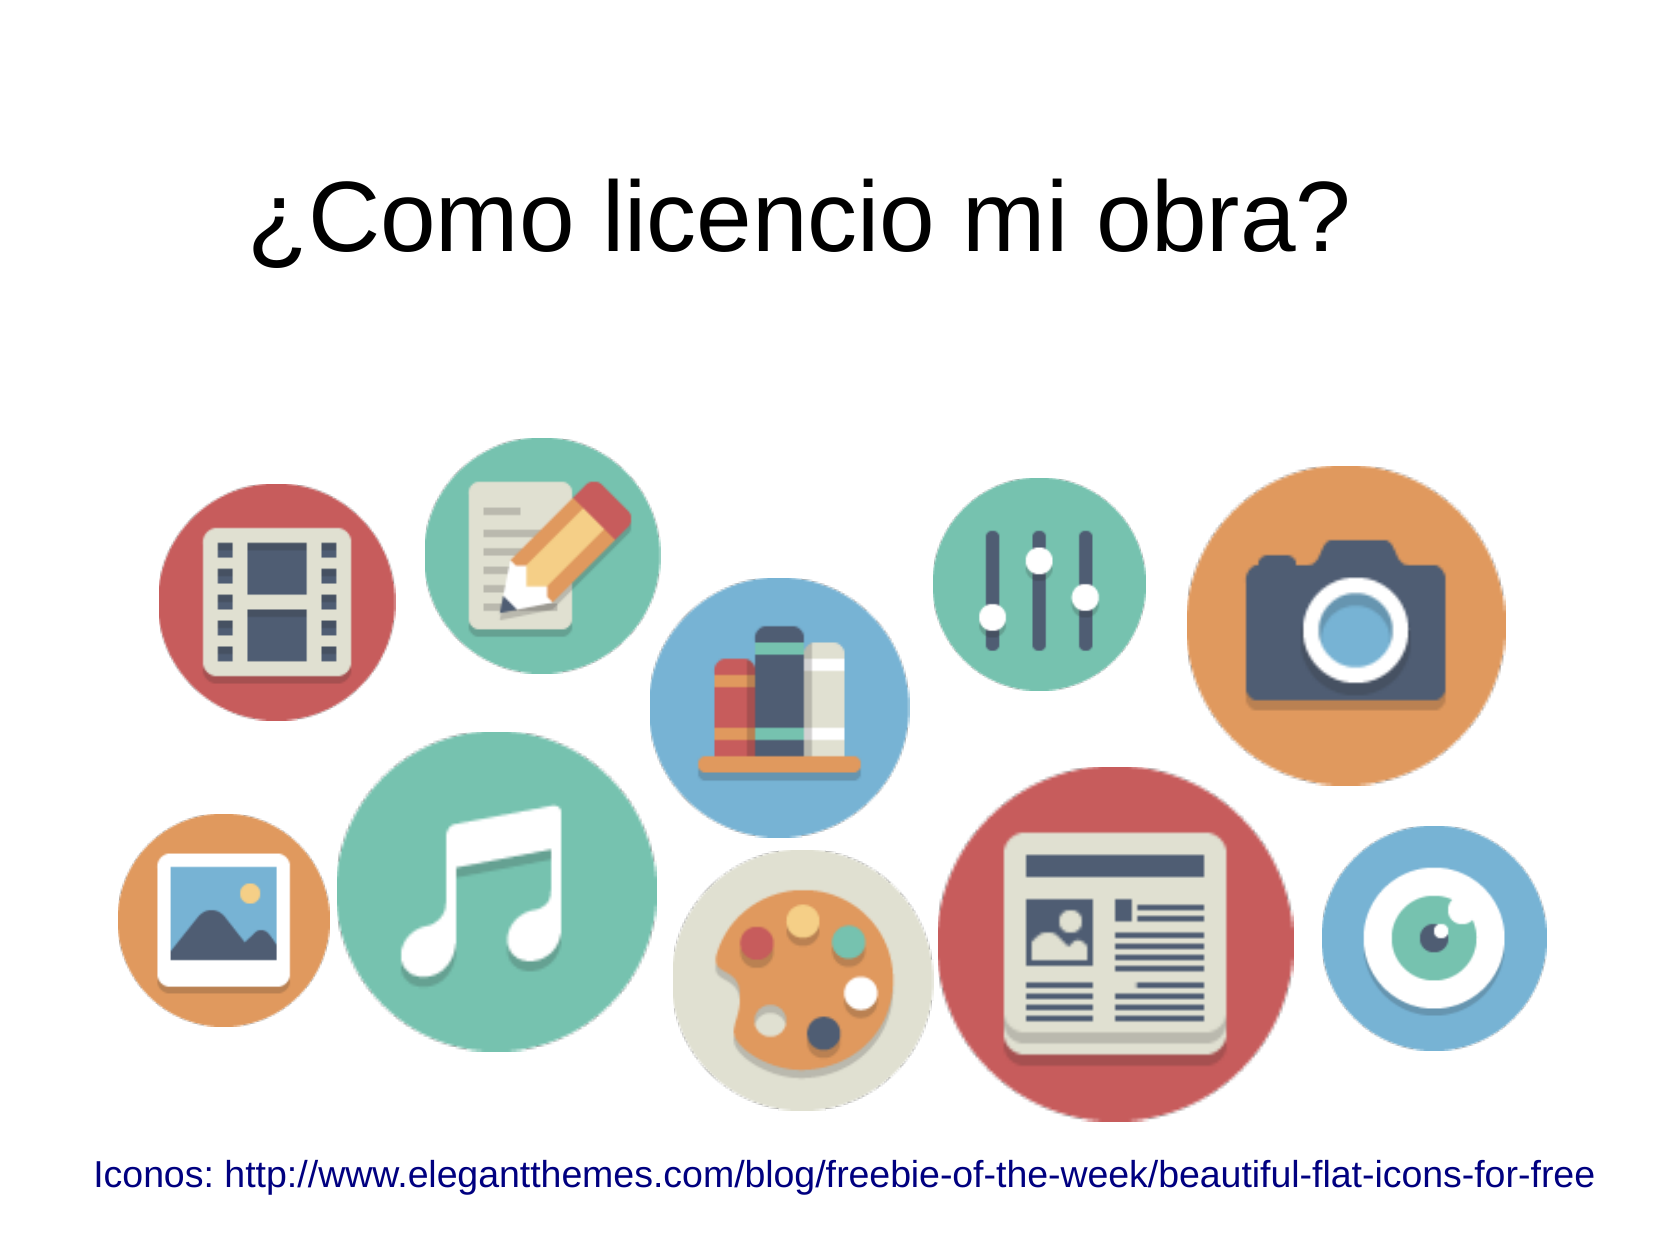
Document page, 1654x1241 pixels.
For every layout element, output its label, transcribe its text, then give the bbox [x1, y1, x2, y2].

picture [938, 466, 1506, 1123]
text_box ¿Como licencio mi obra? [44, 88, 1571, 335]
picture [159, 484, 396, 721]
text_box Iconos: http://www.elegantthemes.com/blog/freebie-of-the-week/beautiful-flat-icons-for-free [70, 1145, 1619, 1198]
picture [337, 438, 910, 1052]
picture [118, 814, 330, 1027]
picture [673, 850, 934, 1111]
picture [1322, 826, 1547, 1051]
picture [933, 478, 1146, 691]
